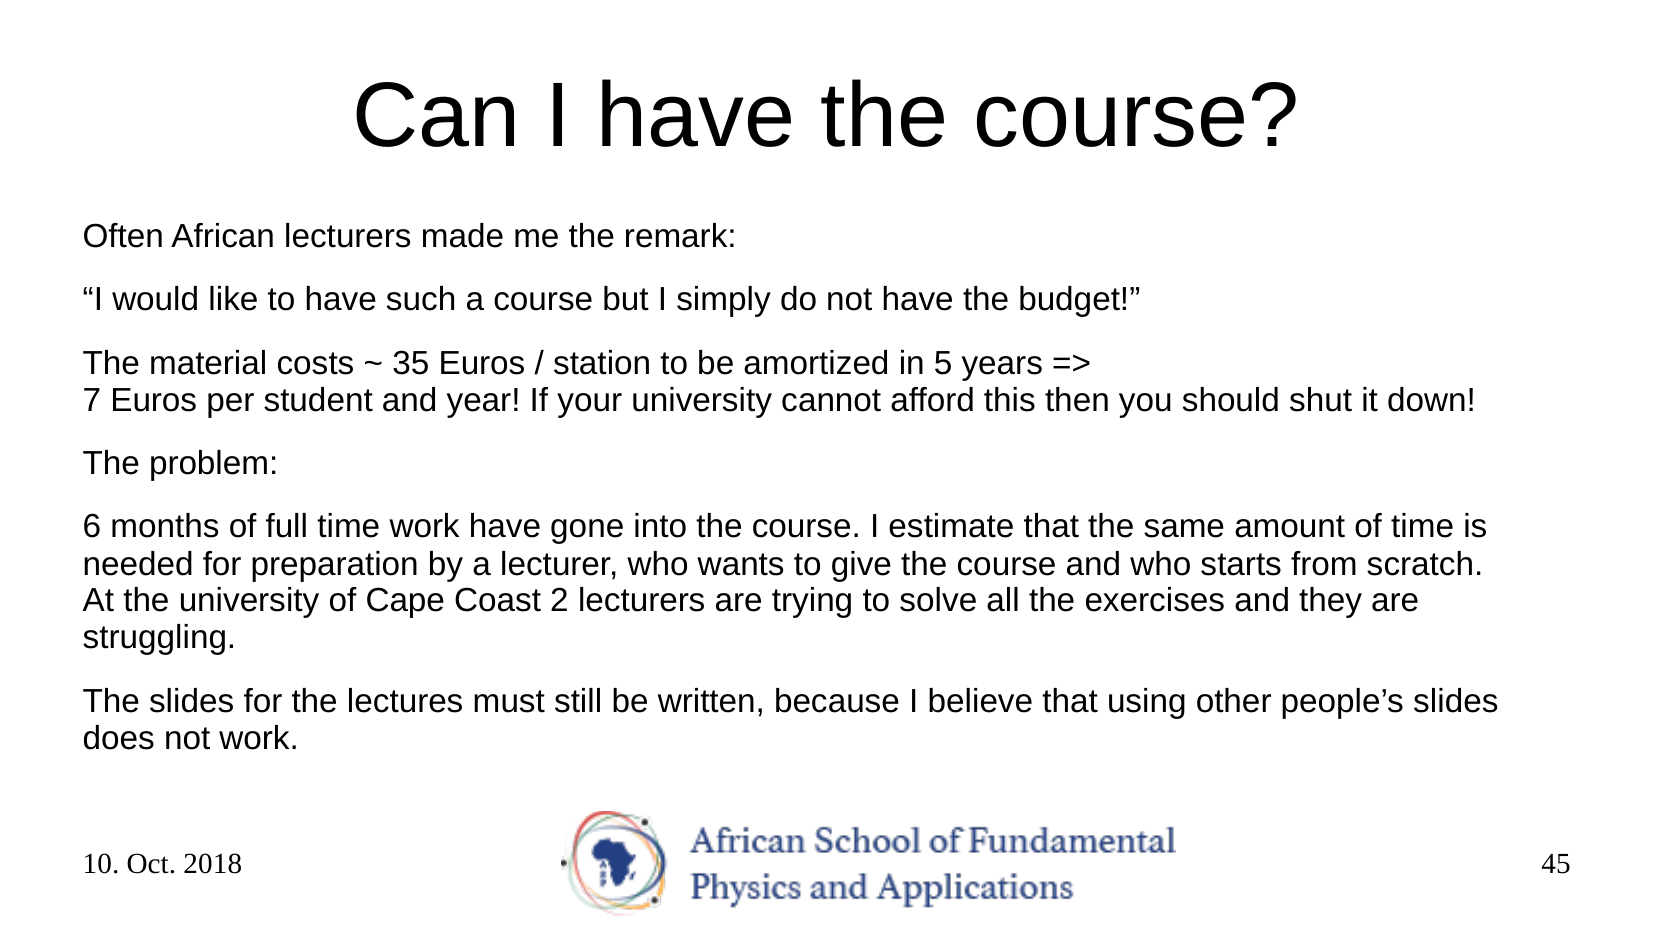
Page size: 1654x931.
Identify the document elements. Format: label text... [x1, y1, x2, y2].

title Can I have the course? [82, 37, 1571, 193]
picture [561, 811, 1176, 916]
list Often African lecturers made me the remark: “I would like to have such a course but I simply do not have the budget!” The material costs ~ 35 Euros / station to be amortized in 5 years => 7 Euros per student and year! If your university cannot afford this then you should shut it down! The problem: 6 months of full time work have gone into the course. I estimate that the same amount of time is needed for preparation by a lecturer, who wants to give the course and who starts from scratch. At the university of Cape Coast 2 lecturers are trying to solve all the exercises and they are struggling. The slides for the lectures must still be written, because I believe that using other people’s slides does not work. [82, 217, 1571, 758]
